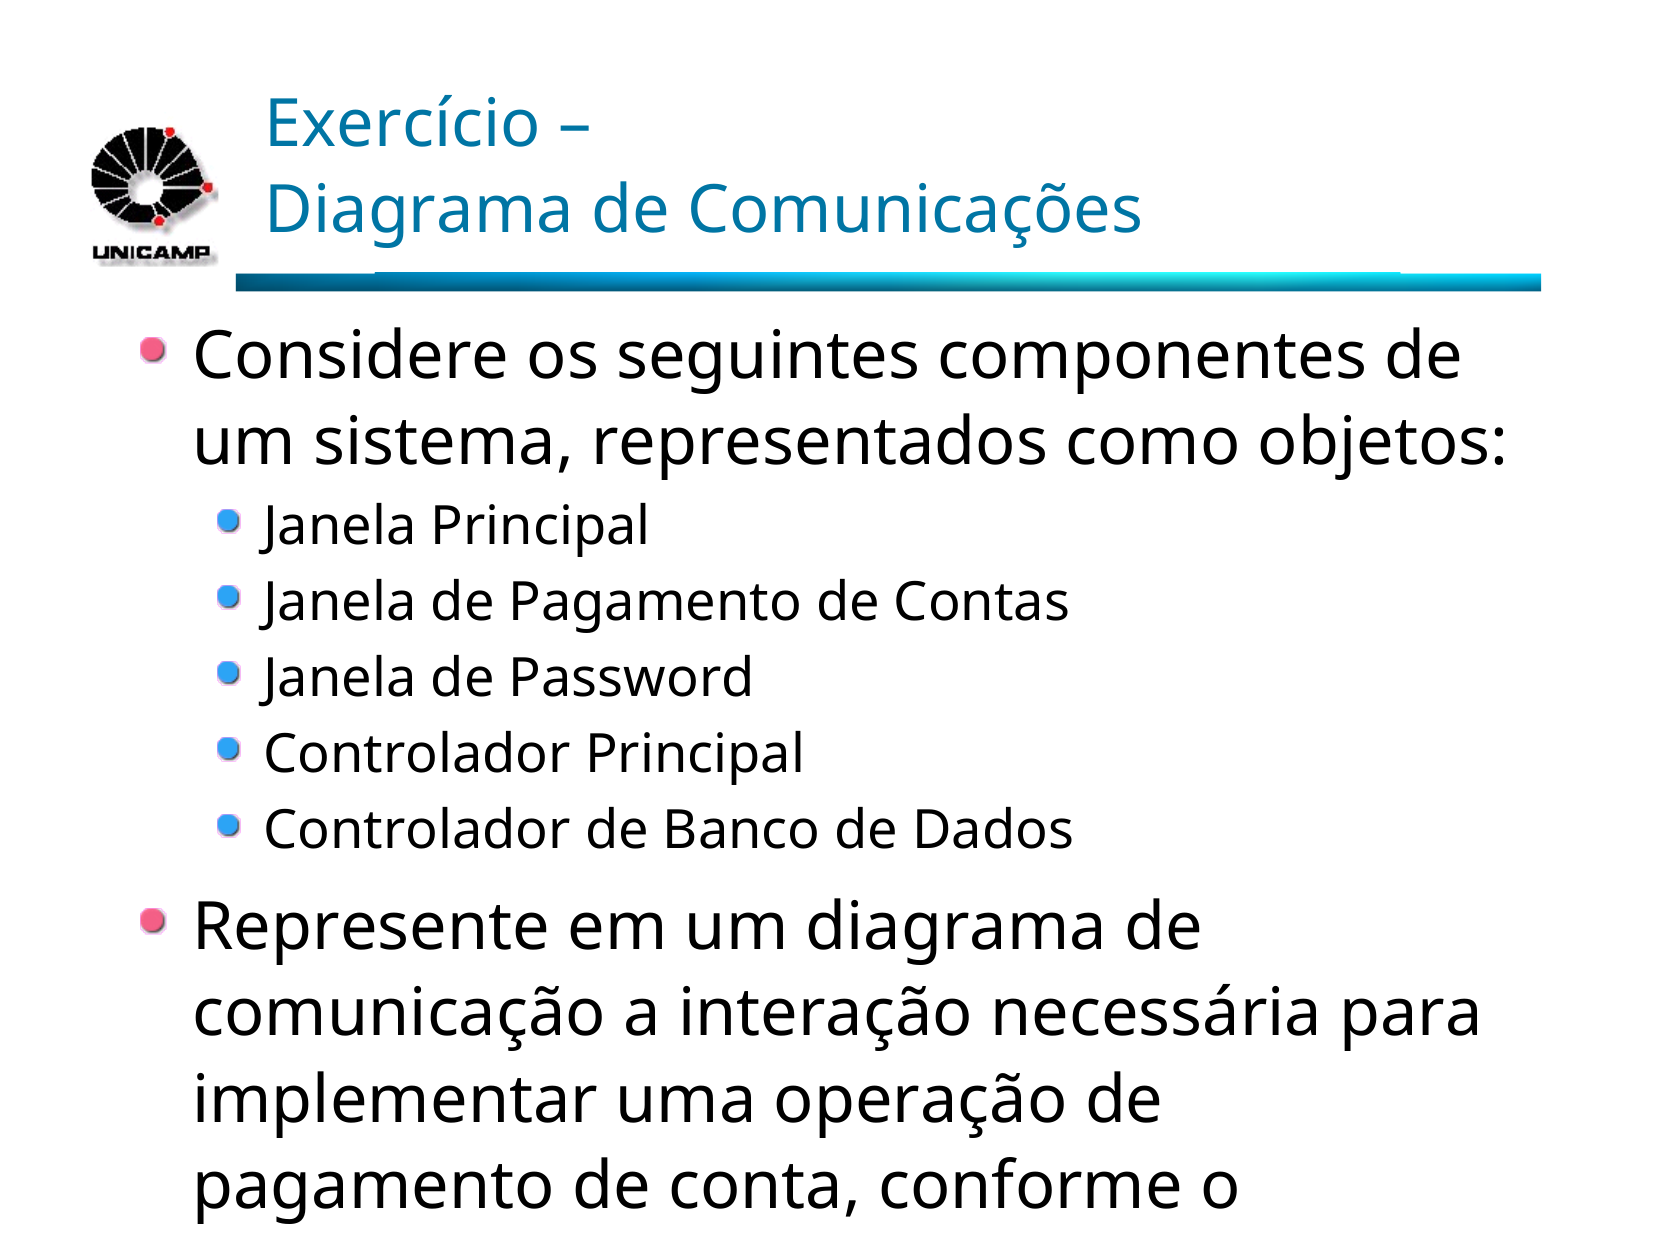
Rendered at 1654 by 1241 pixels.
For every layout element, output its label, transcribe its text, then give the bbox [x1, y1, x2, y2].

title Exercício – Diagrama de Comunicações [264, 57, 1534, 250]
list Considere os seguintes componentes de um sistema, representados como objetos: Janela Principal Janela de Pagamento de Contas Janela de Password Controlador Principal Controlador de Banco de Dados Represente em um diagrama de comunicação a interação necessária para implementar uma operação de pagamento de conta, conforme o diagrama de atividades a seguir [121, 309, 1534, 1208]
picture [125, 272, 1654, 295]
